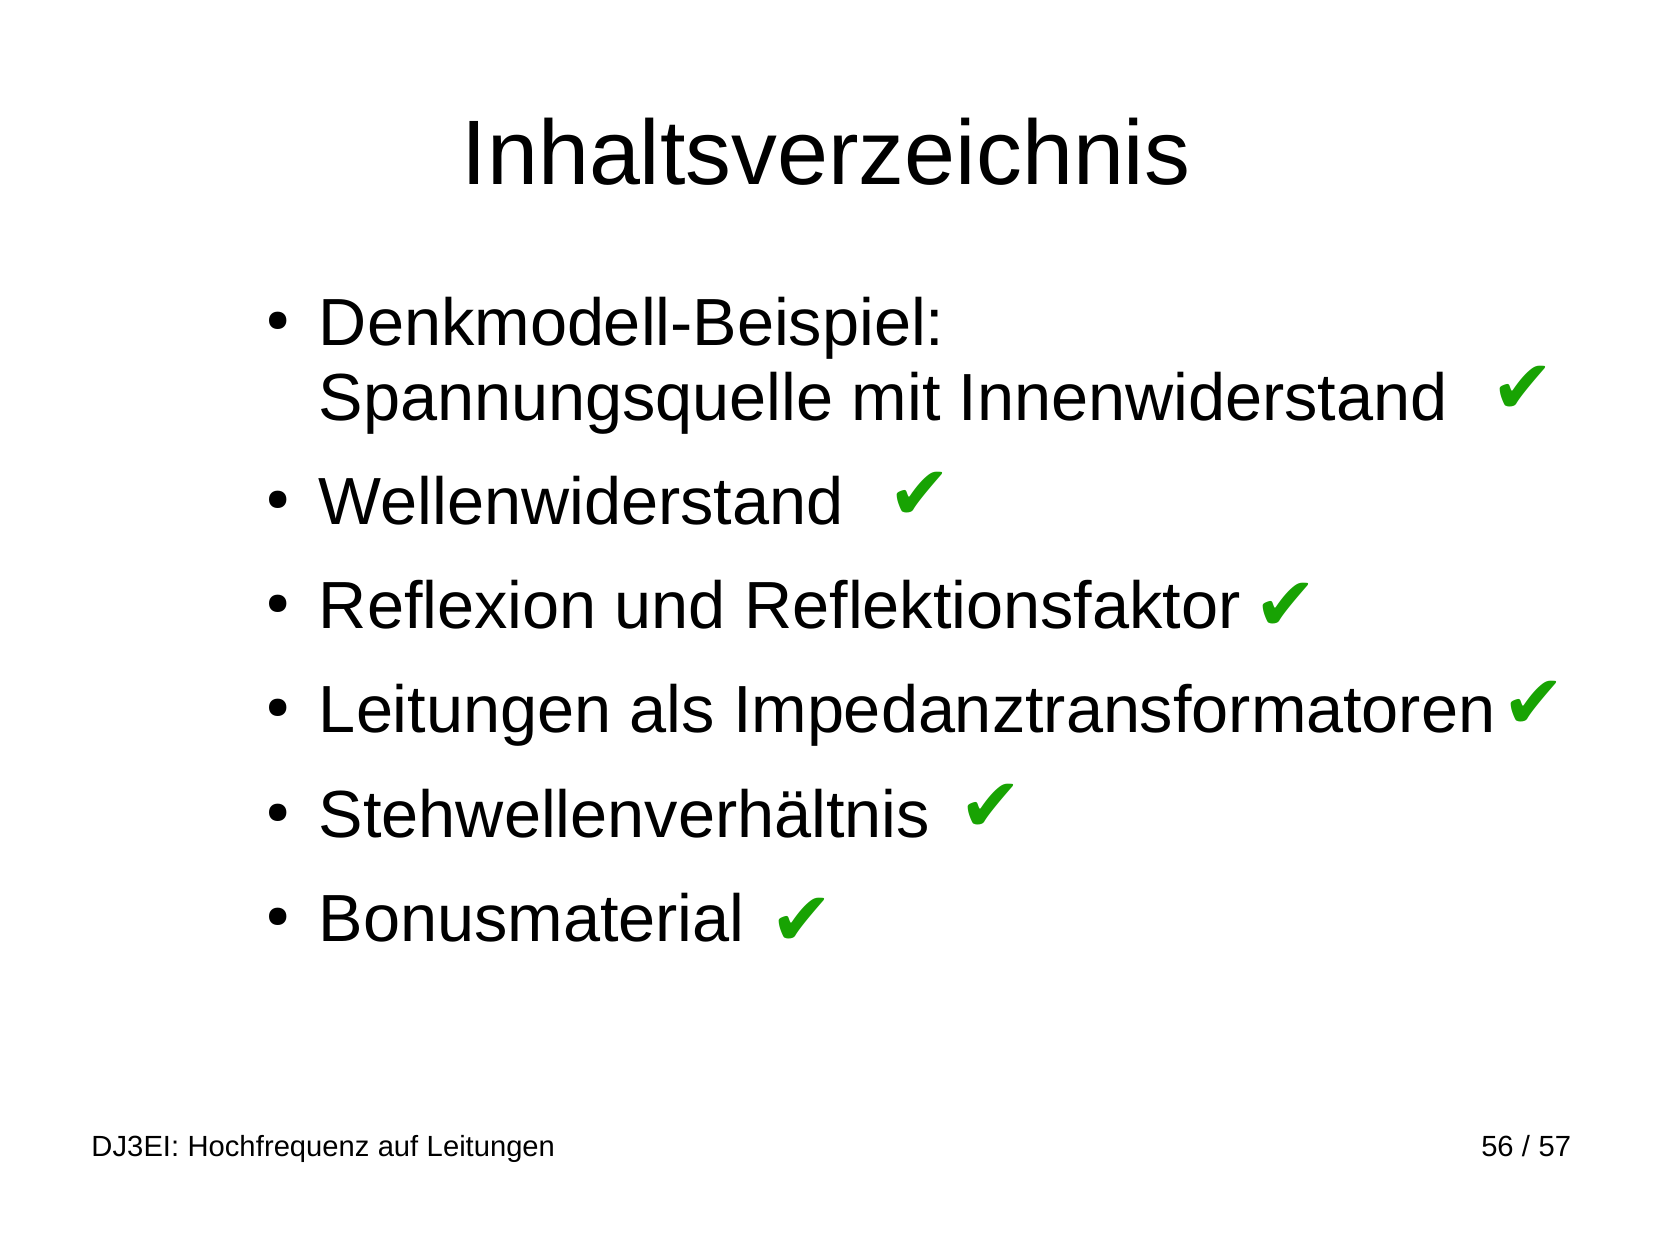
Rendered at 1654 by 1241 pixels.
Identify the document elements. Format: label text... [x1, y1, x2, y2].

text_box ✔ [944, 755, 1063, 867]
text_box ✔ [755, 869, 875, 981]
text_box ✔ [1488, 652, 1607, 764]
text_box ✔ [1476, 338, 1654, 485]
text_box ✔ [874, 444, 993, 556]
text_box ✔ [1240, 555, 1359, 666]
title Inhaltsverzeichnis [82, 49, 1571, 257]
list Denkmodell-Beispiel: Spannungsquelle mit Innenwiderstand Wellenwiderstand Reflexion und Reflektionsfaktor Leitungen als Impedanztransformatoren Stehwellenverhältnis Bonusmaterial [248, 284, 1524, 1004]
